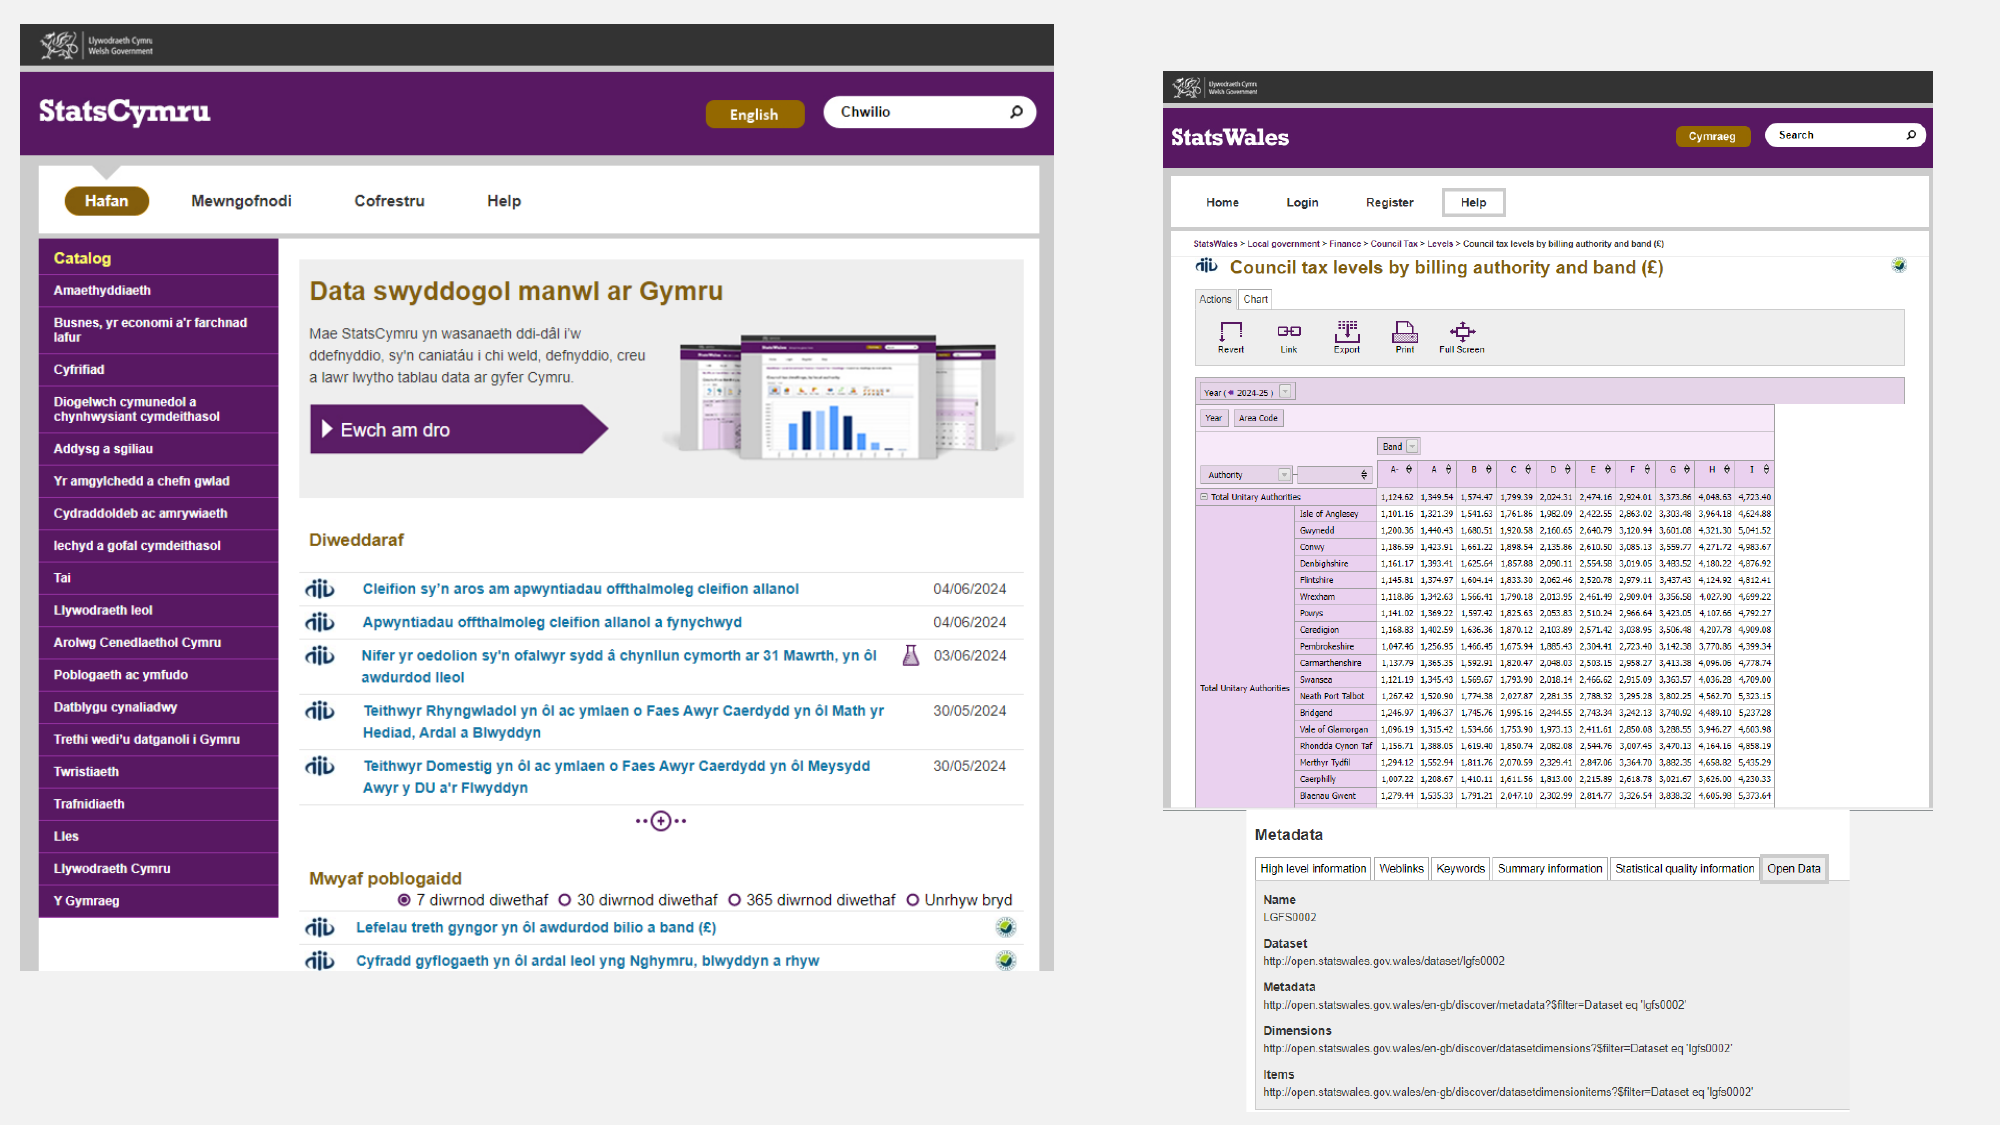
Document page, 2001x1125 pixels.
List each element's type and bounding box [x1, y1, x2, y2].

picture [20, 24, 1054, 971]
picture [1163, 71, 1933, 1112]
